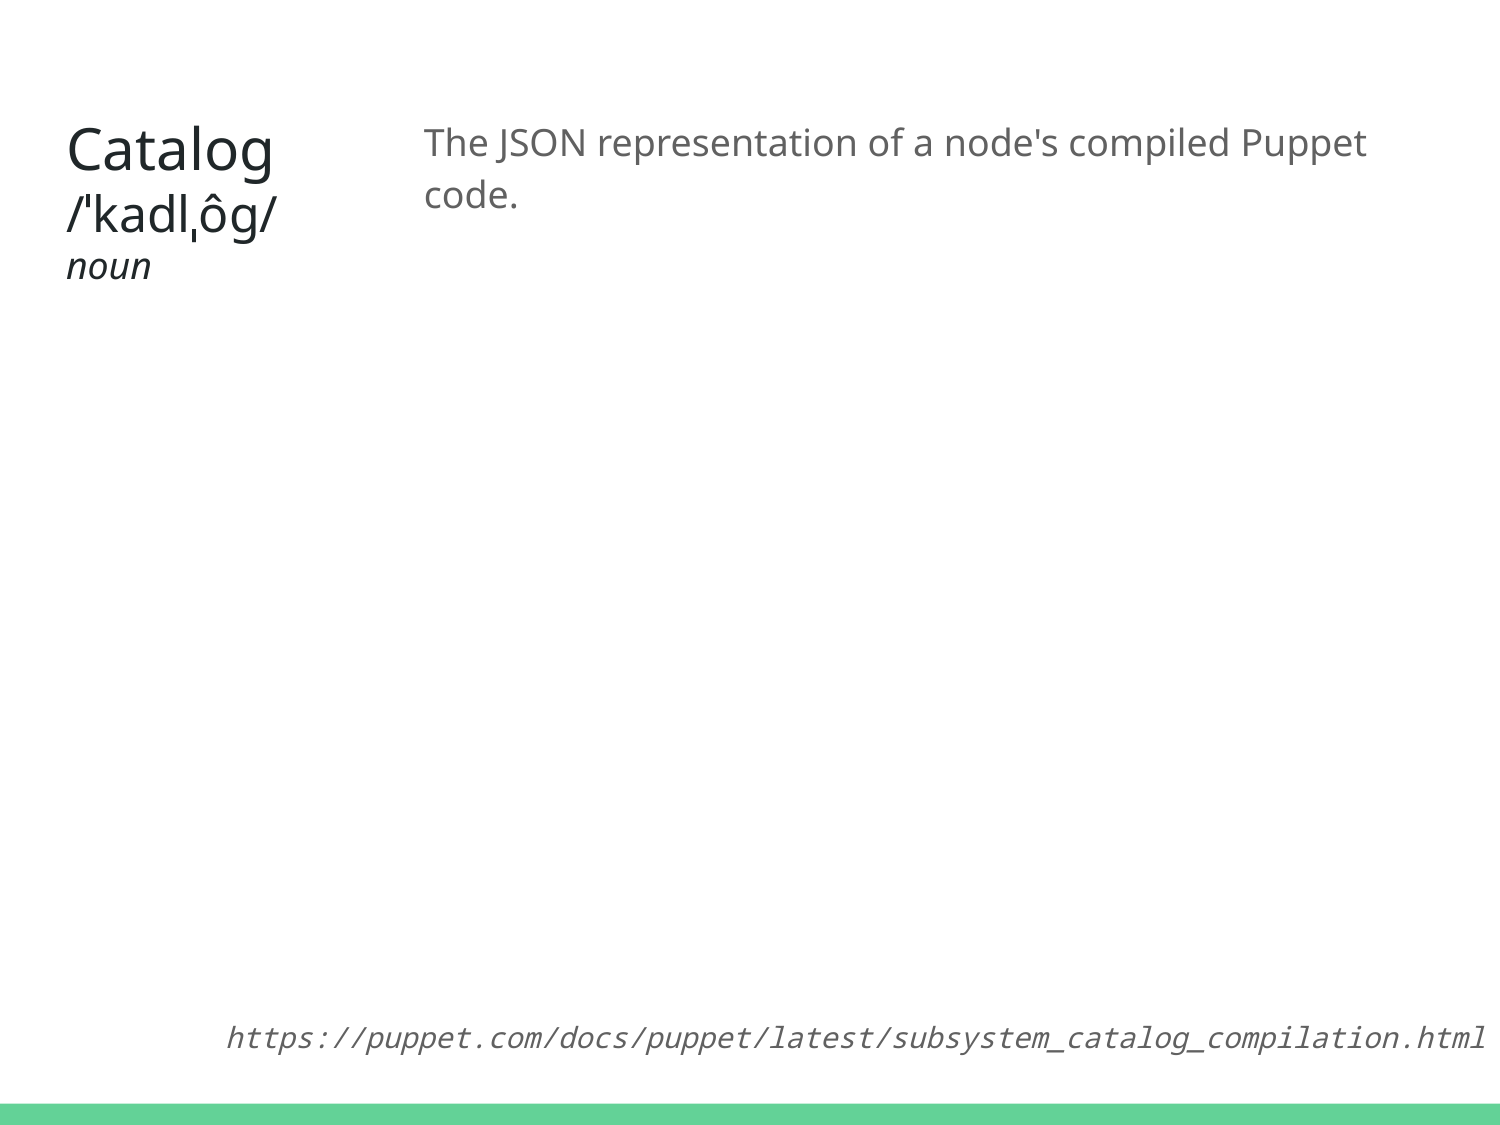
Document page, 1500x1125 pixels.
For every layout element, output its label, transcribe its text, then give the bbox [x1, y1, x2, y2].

list The JSON representation of a node's compiled Puppet code. [408, 97, 1449, 999]
title Catalog /ˈkadlˌôɡ/ noun [51, 97, 408, 643]
text_box https://puppet.com/docs/puppet/latest/subsystem_catalog_compilation.html [201, 999, 1500, 1107]
